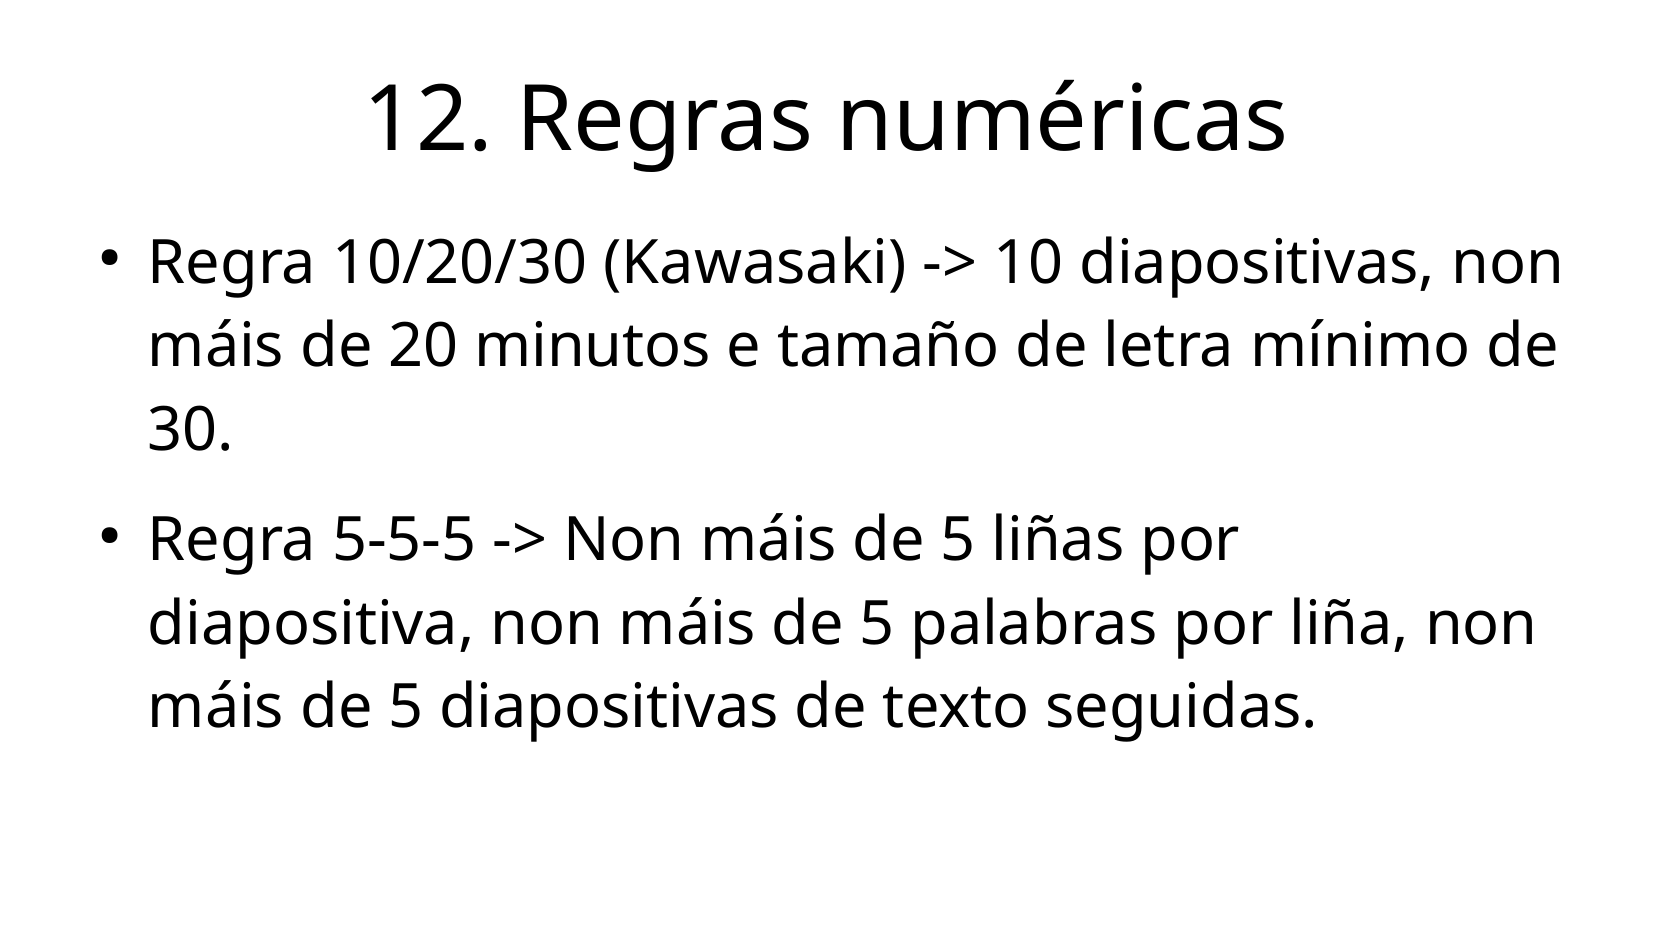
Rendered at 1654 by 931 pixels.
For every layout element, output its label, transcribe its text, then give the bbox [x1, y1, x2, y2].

title 12. Regras numéricas [82, 37, 1571, 193]
list Regra 10/20/30 (Kawasaki) -> 10 diapositivas, non máis de 20 minutos e tamaño de letra mínimo de 30. Regra 5-5-5 -> Non máis de 5 liñas por diapositiva, non máis de 5 palabras por liña, non máis de 5 diapositivas de texto seguidas. [82, 217, 1571, 758]
